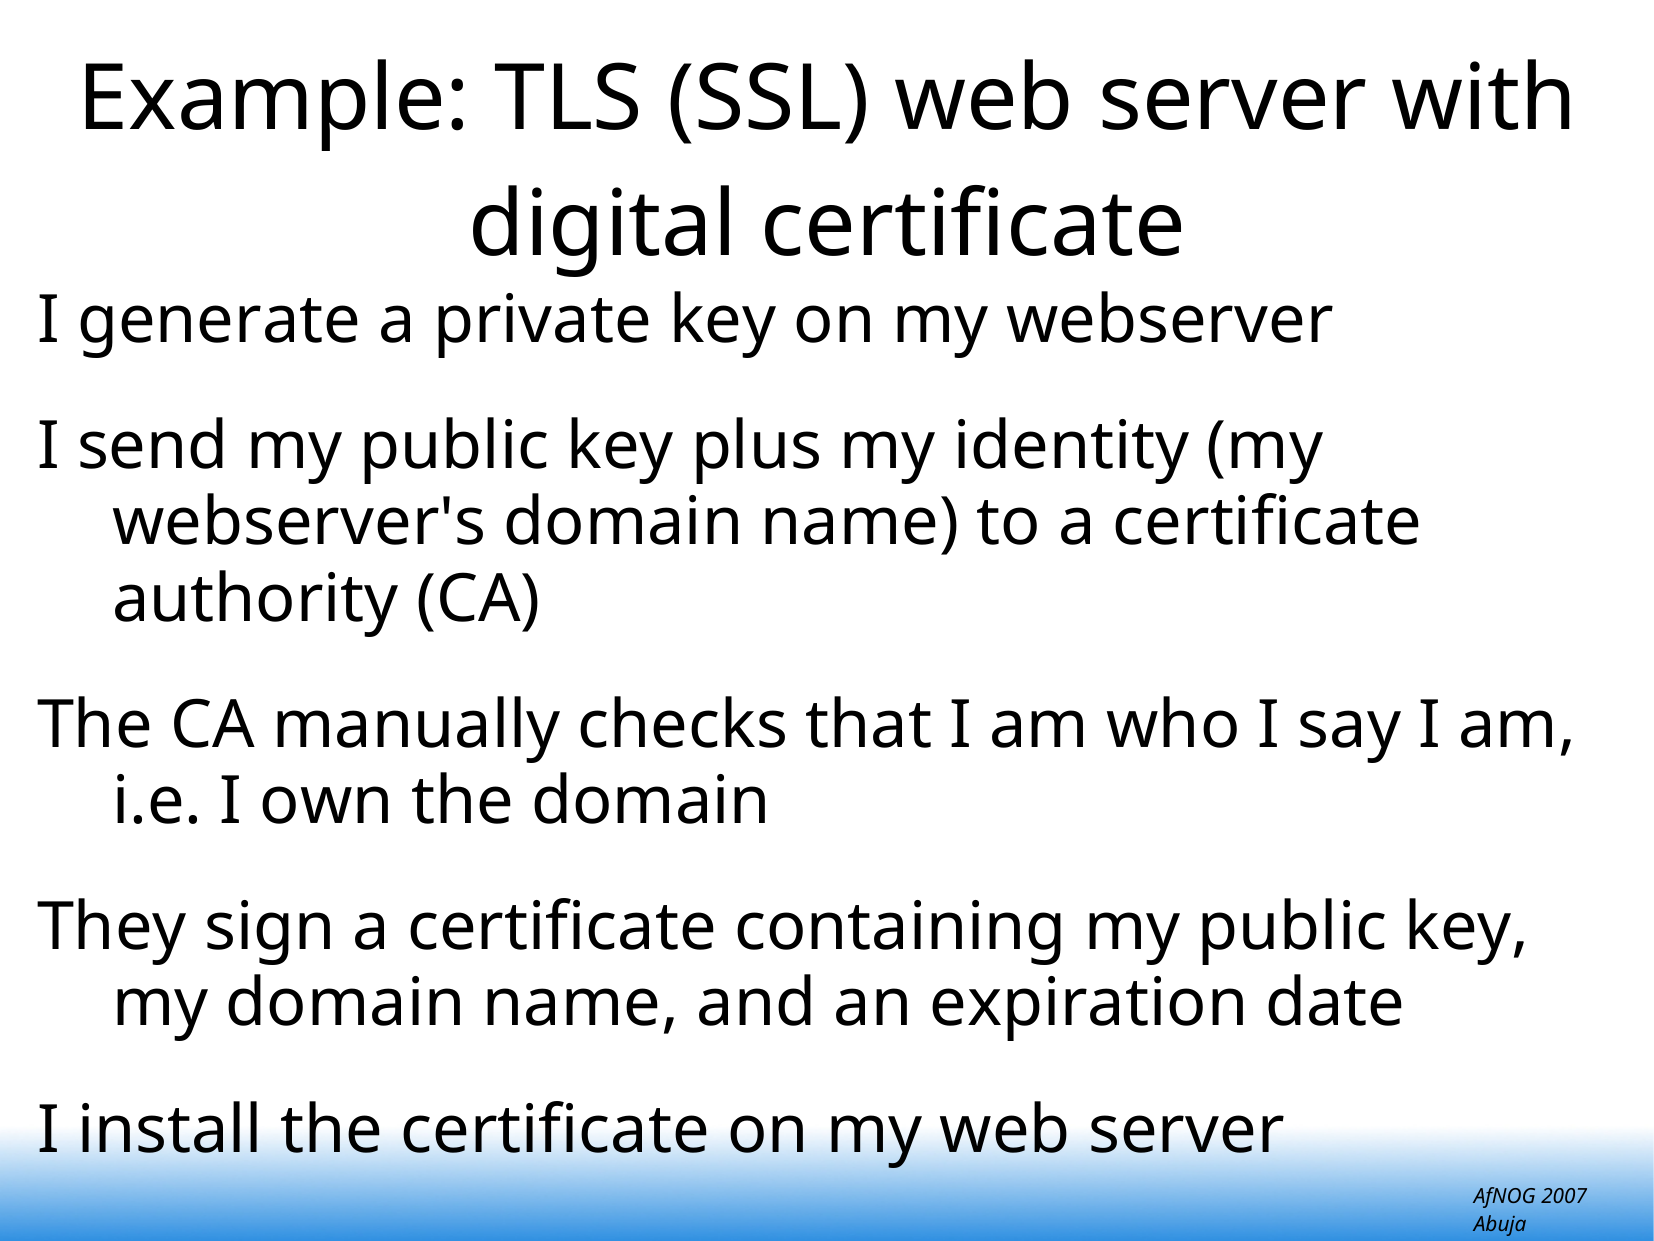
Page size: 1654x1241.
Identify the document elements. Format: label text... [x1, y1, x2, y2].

picture [0, 1124, 1654, 1241]
list I generate a private key on my webserver I send my public key plus my identity (my webserver's domain name) to a certificate authority (CA) The CA manually checks that I am who I say I am, i.e. I own the domain They sign a certificate containing my public key, my domain name, and an expiration date I install the certificate on my web server [37, 281, 1645, 1203]
title Example: TLS (SSL) web server with digital certificate [41, 32, 1616, 264]
